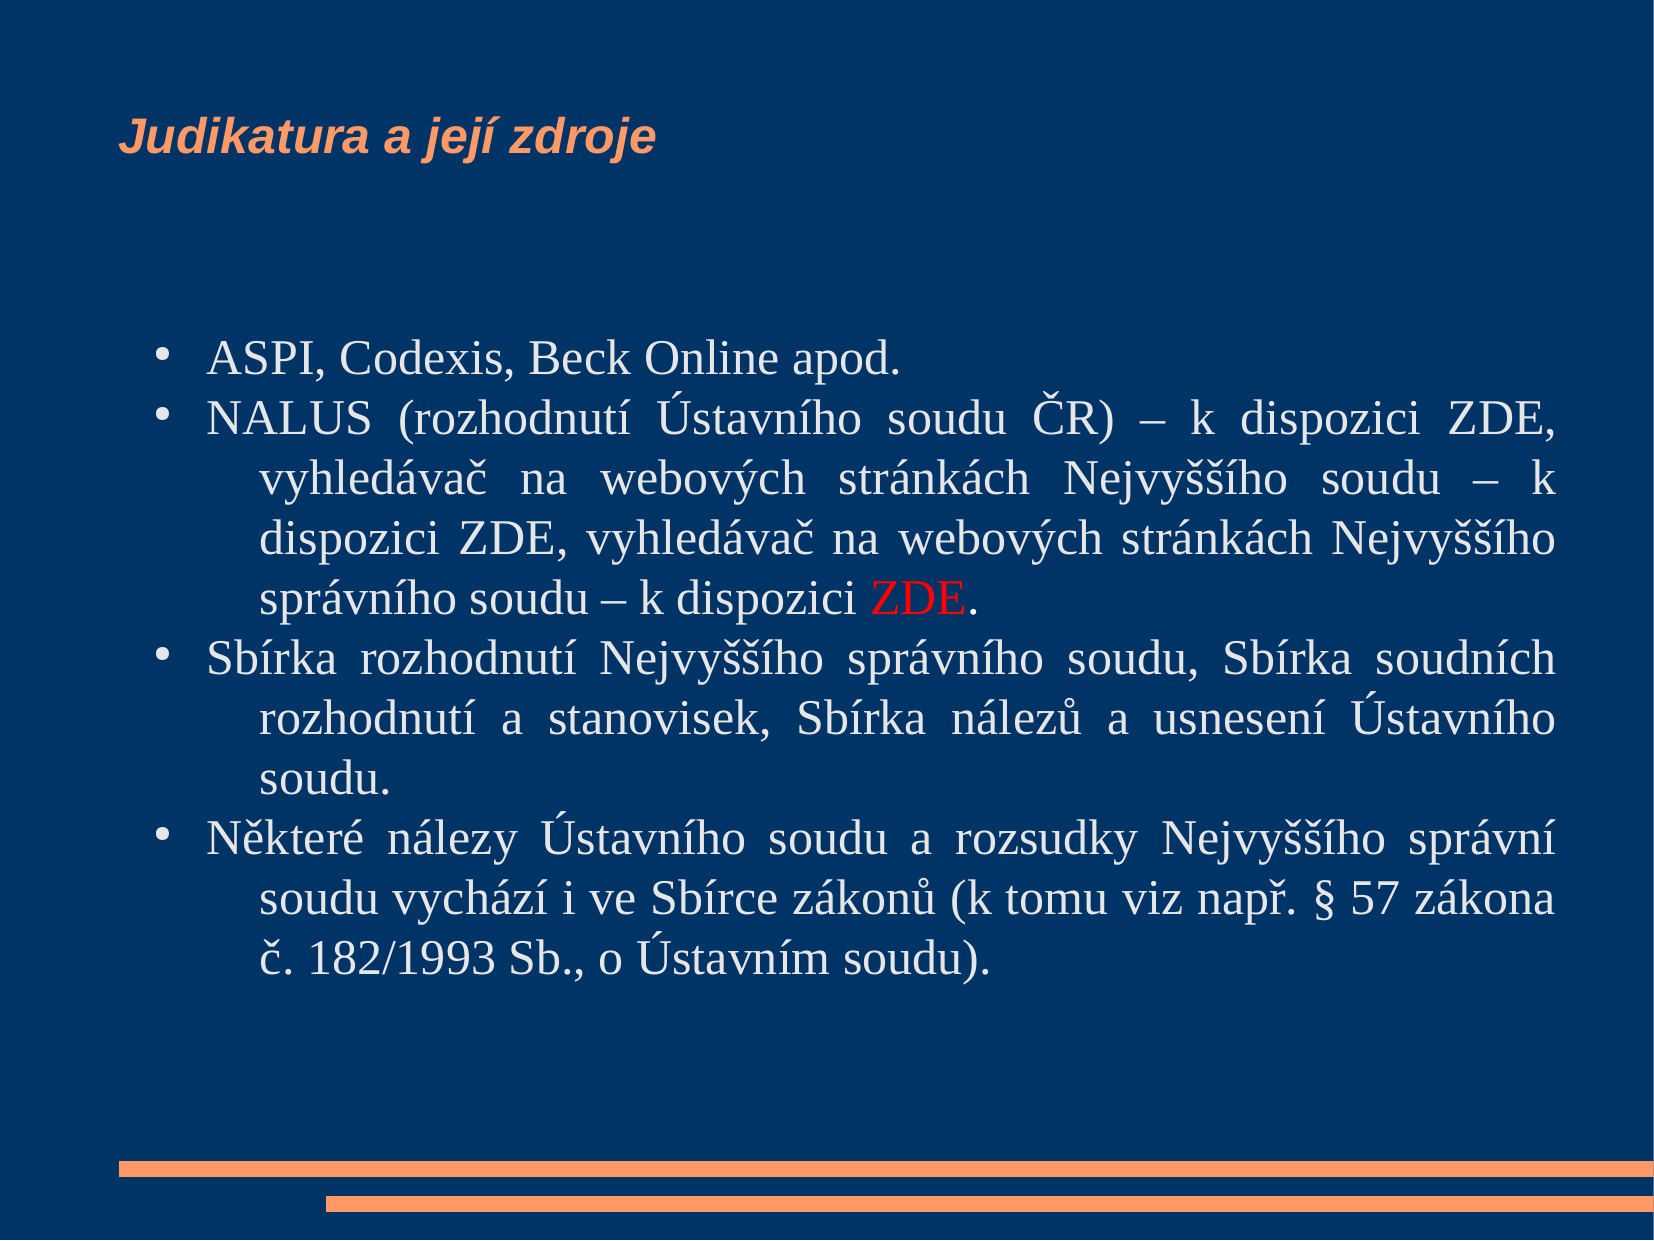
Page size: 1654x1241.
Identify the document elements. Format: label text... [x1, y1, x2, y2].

title Judikatura a její zdroje [118, 29, 1531, 237]
list ASPI, Codexis, Beck Online apod. NALUS (rozhodnutí Ústavního soudu ČR) – k dispozici ZDE, vyhledávač na webových stránkách Nejvyššího soudu – k dispozici ZDE, vyhledávač na webových stránkách Nejvyššího správního soudu – k dispozici ZDE. Sbírka rozhodnutí Nejvyššího správního soudu, Sbírka soudních rozhodnutí a stanovisek, Sbírka nálezů a usnesení Ústavního soudu. Některé nálezy Ústavního soudu a rozsudky Nejvyššího správní soudu vychází i ve Sbírce zákonů (k tomu viz např. § 57 zákona č. 182/1993 Sb., o Ústavním soudu). [118, 324, 1558, 1135]
